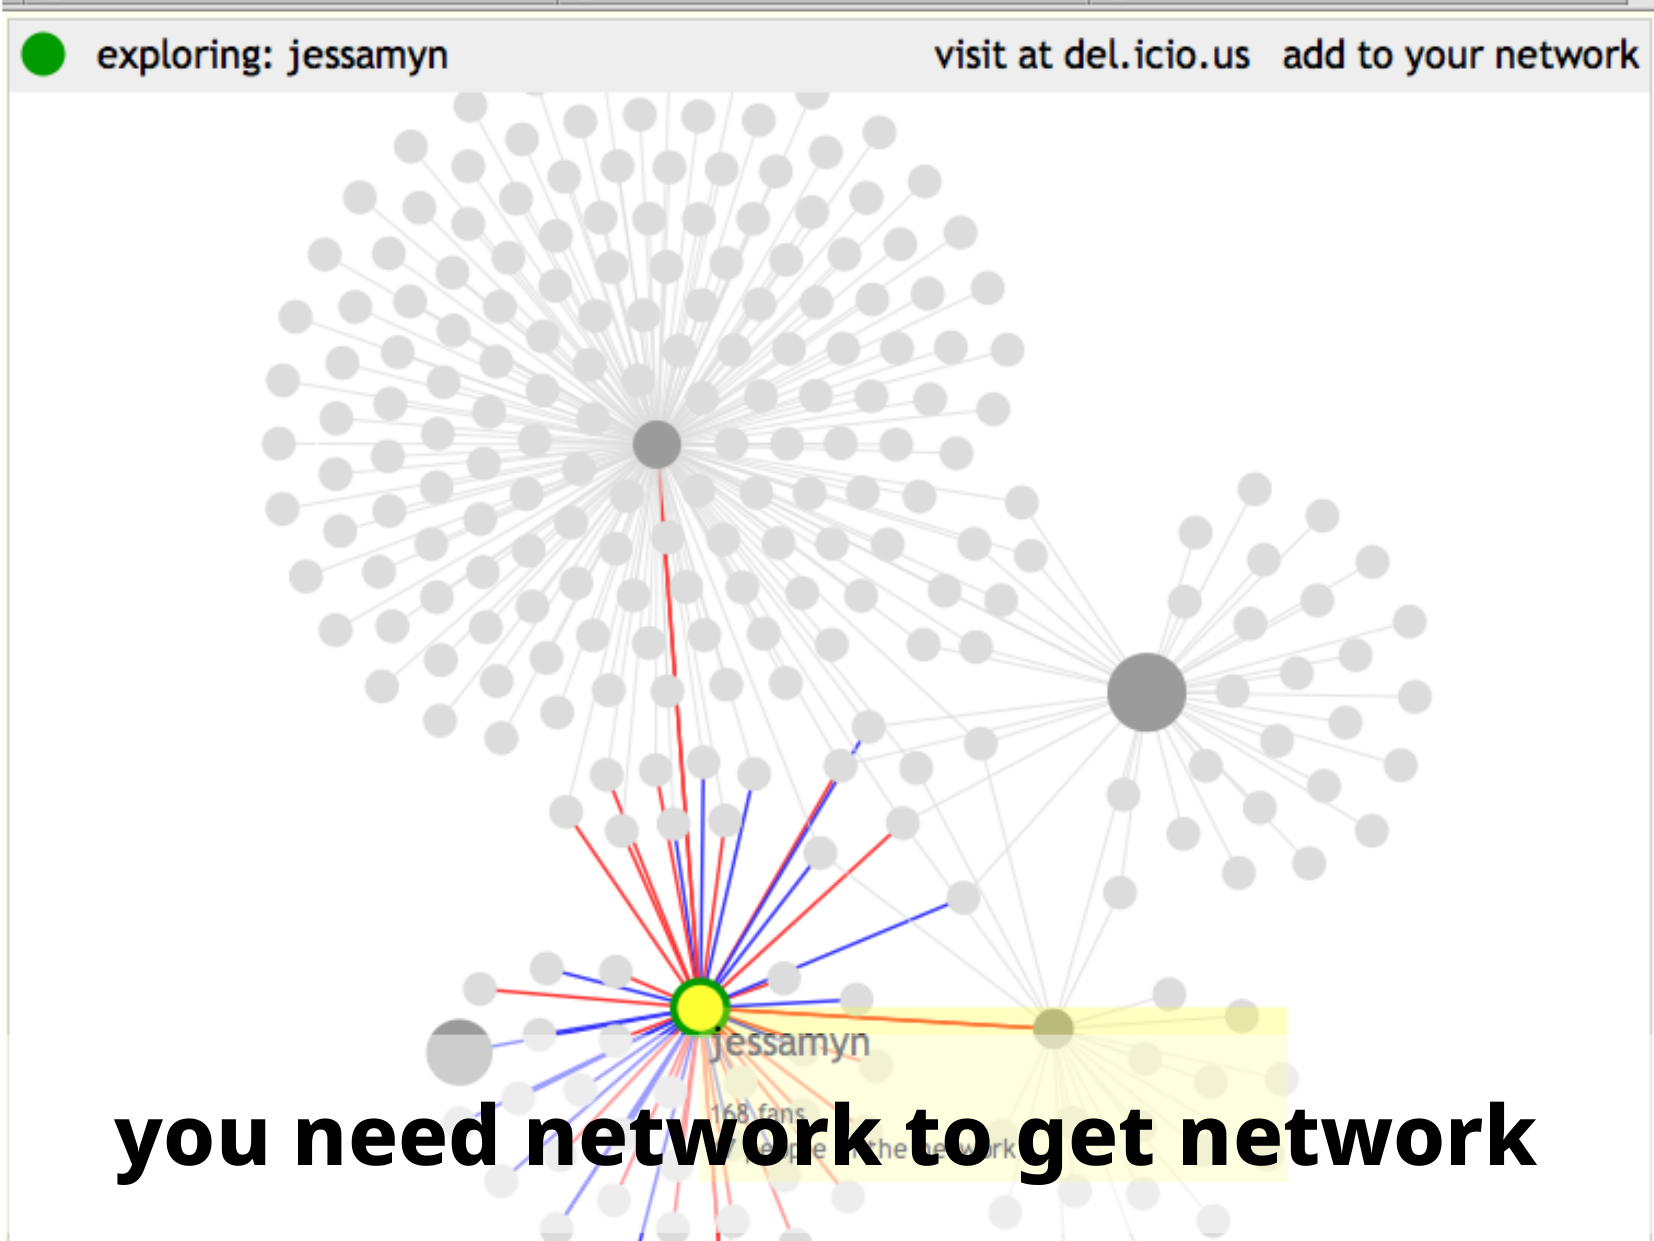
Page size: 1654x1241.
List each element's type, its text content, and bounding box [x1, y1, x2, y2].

picture [2, 0, 1654, 1034]
title you need network to get network [0, 1034, 1654, 1233]
picture [2, 1233, 1654, 1241]
